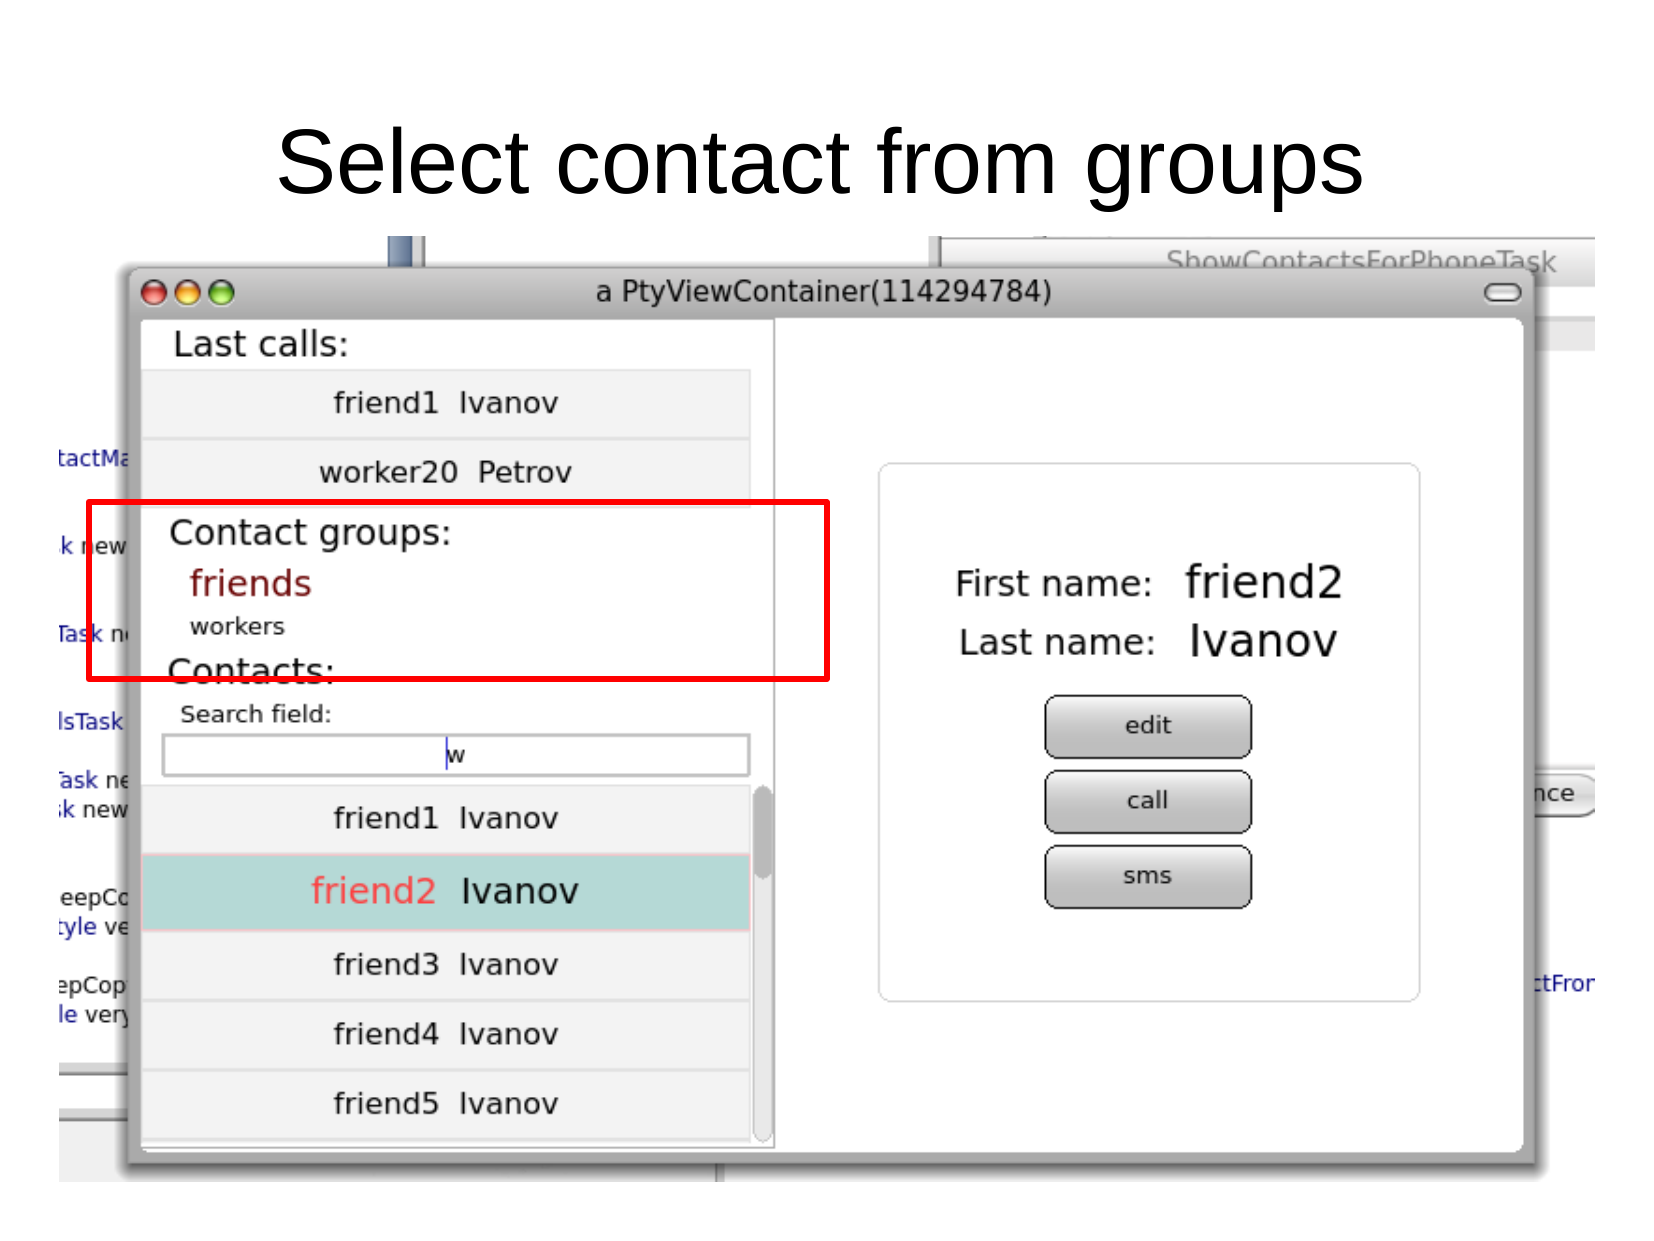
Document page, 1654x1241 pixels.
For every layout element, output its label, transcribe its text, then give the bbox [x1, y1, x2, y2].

picture [59, 236, 1595, 1182]
title Select contact from groups [76, 58, 1565, 266]
